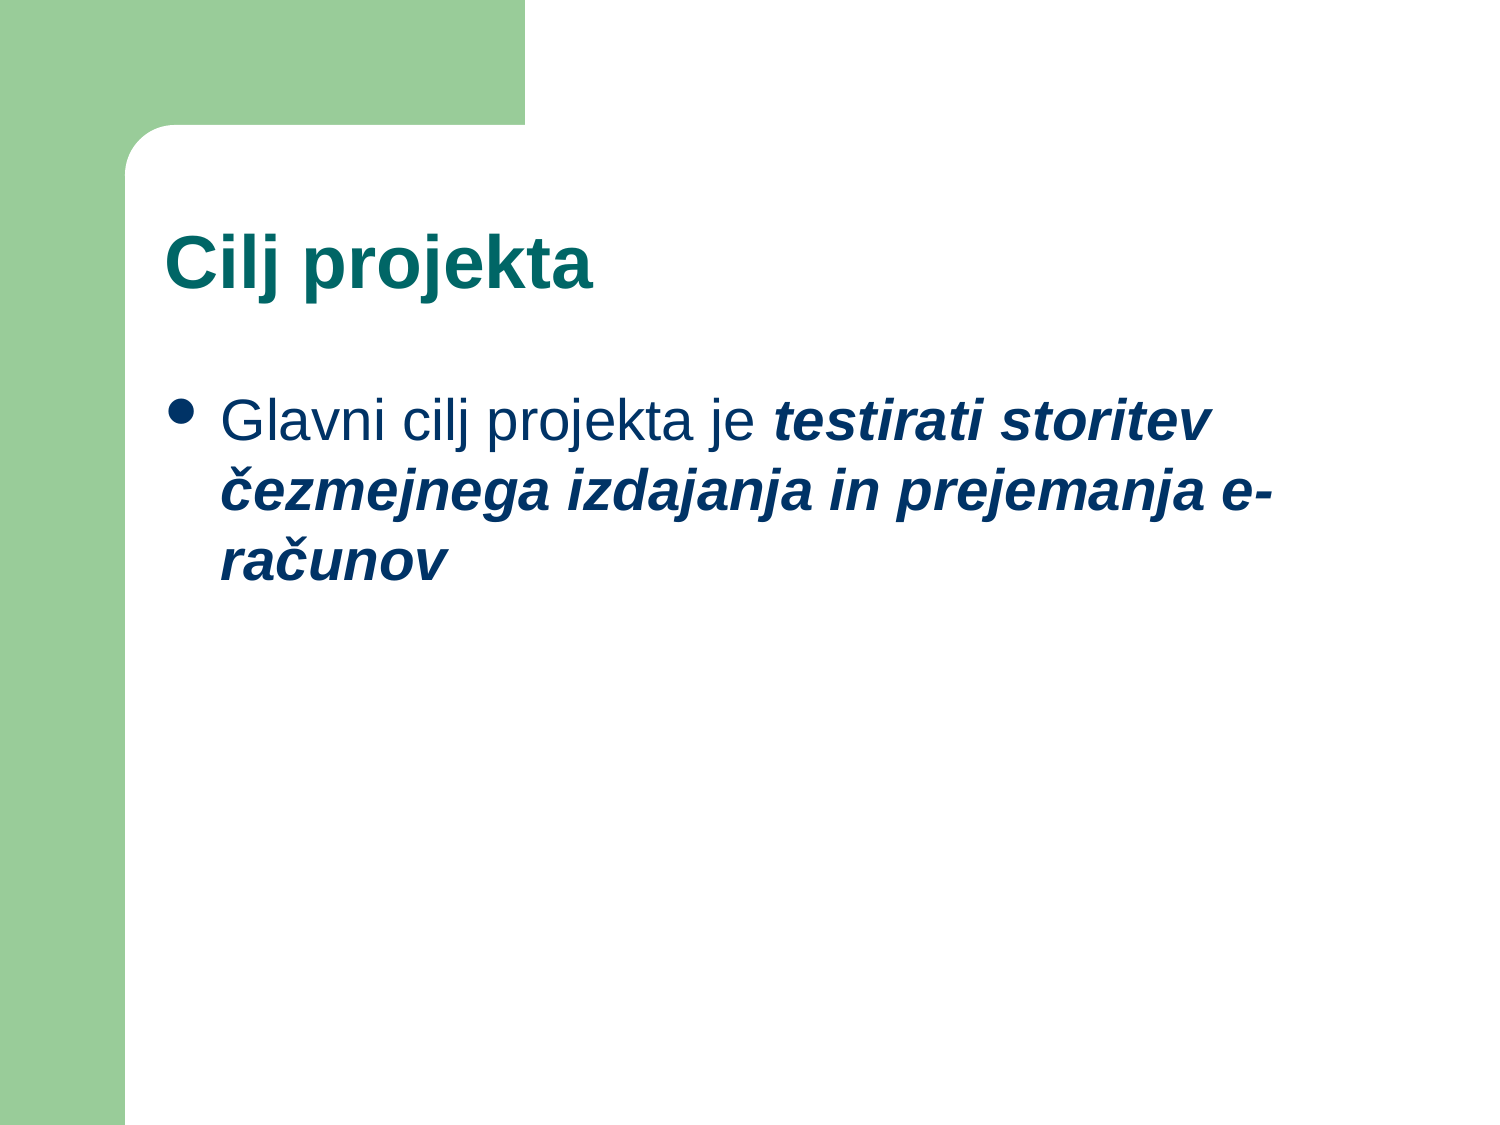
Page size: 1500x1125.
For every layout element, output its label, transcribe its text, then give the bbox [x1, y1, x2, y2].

list Glavni cilj projekta je testirati storitev čezmejnega izdajanja in prejemanja e-računov [149, 375, 1463, 988]
title Cilj projekta [149, 124, 1463, 313]
